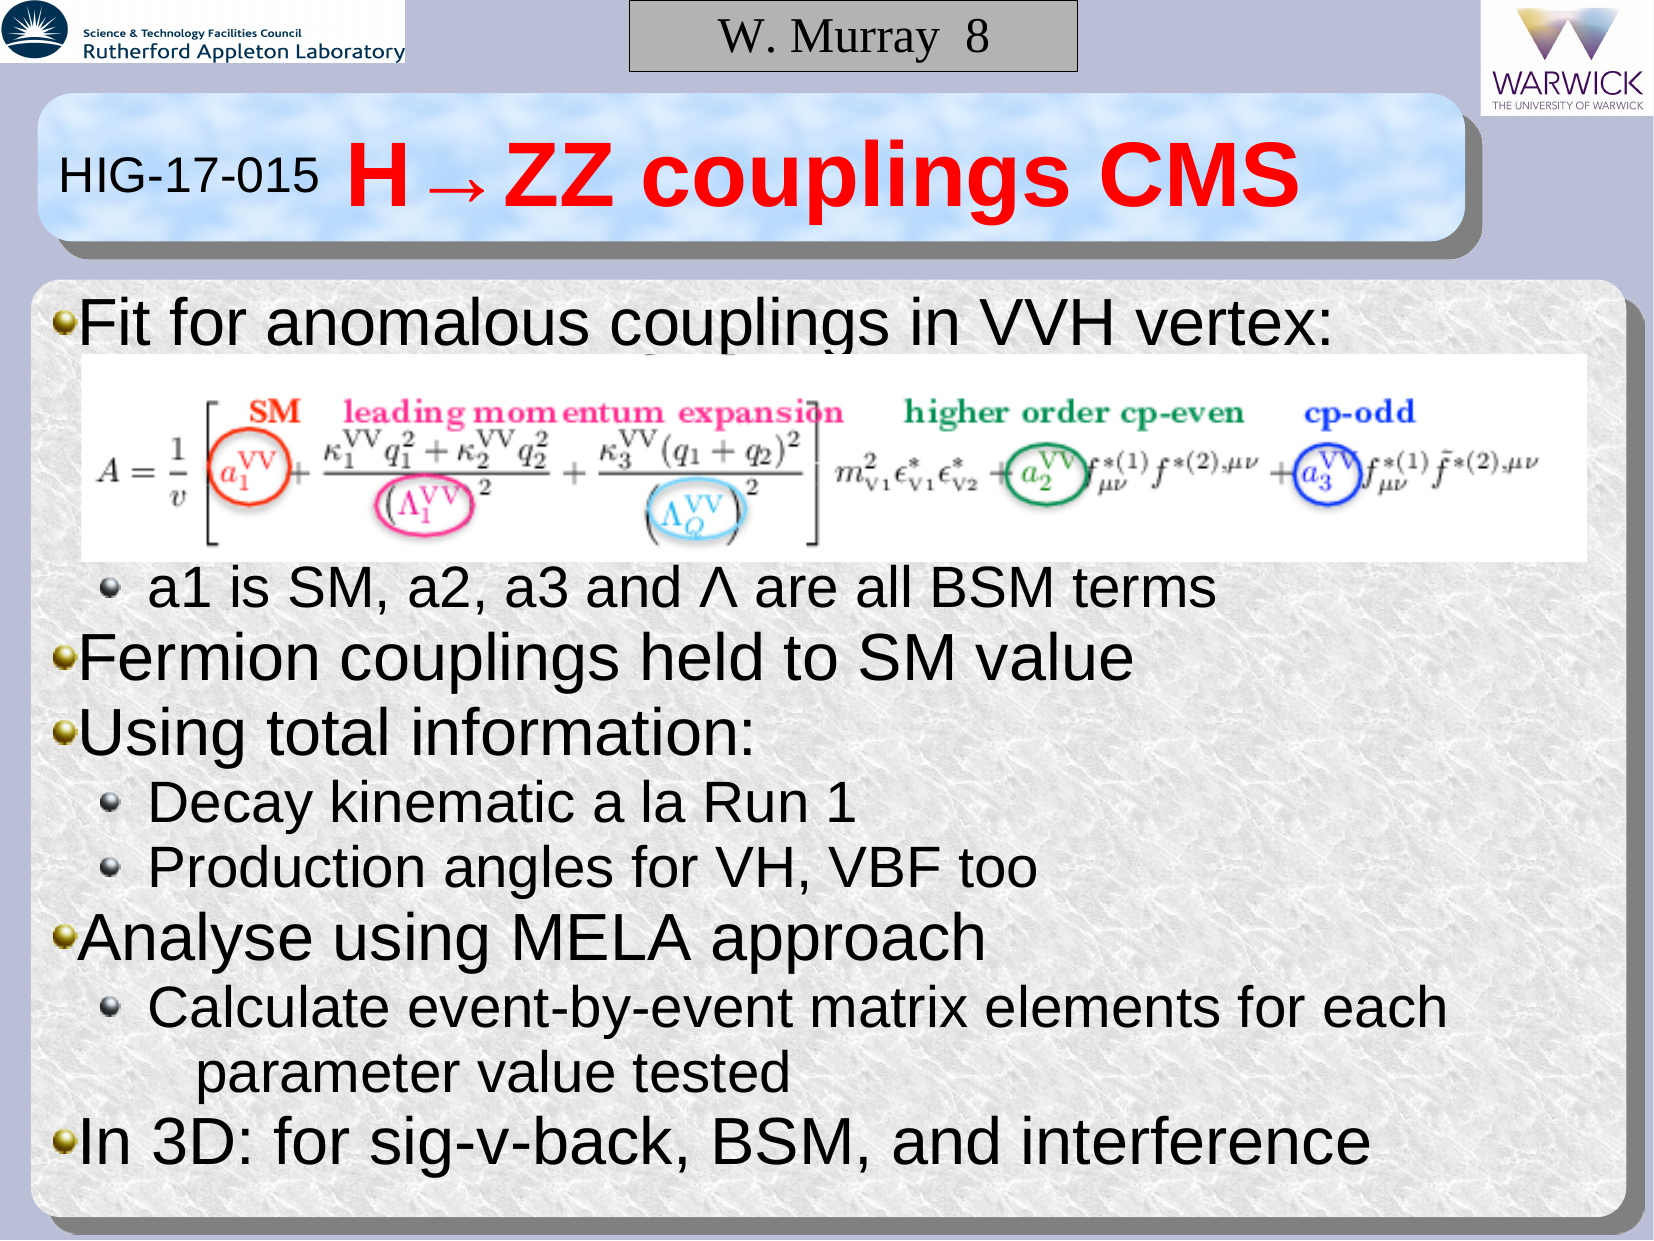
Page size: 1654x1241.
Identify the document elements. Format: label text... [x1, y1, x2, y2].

picture [37, 93, 1452, 242]
picture [1480, 0, 1654, 116]
picture [0, 0, 405, 63]
picture [30, 279, 1627, 1218]
title H→ZZ couplings CMS [90, 101, 1584, 249]
list Fit for anomalous couplings in VVH vertex: a1 is SM, a2, a3 and Λ are all BSM terms Fermion couplings held to SM value Using total information: Decay kinematic a la Run 1 Production angles for VH, VBF too Analyse using MELA approach Calculate event-by-event matrix elements for each parameter value tested In 3D: for sig-v-back, BSM, and interference [53, 285, 1588, 1193]
text_box HIG-17-015 [59, 147, 325, 207]
